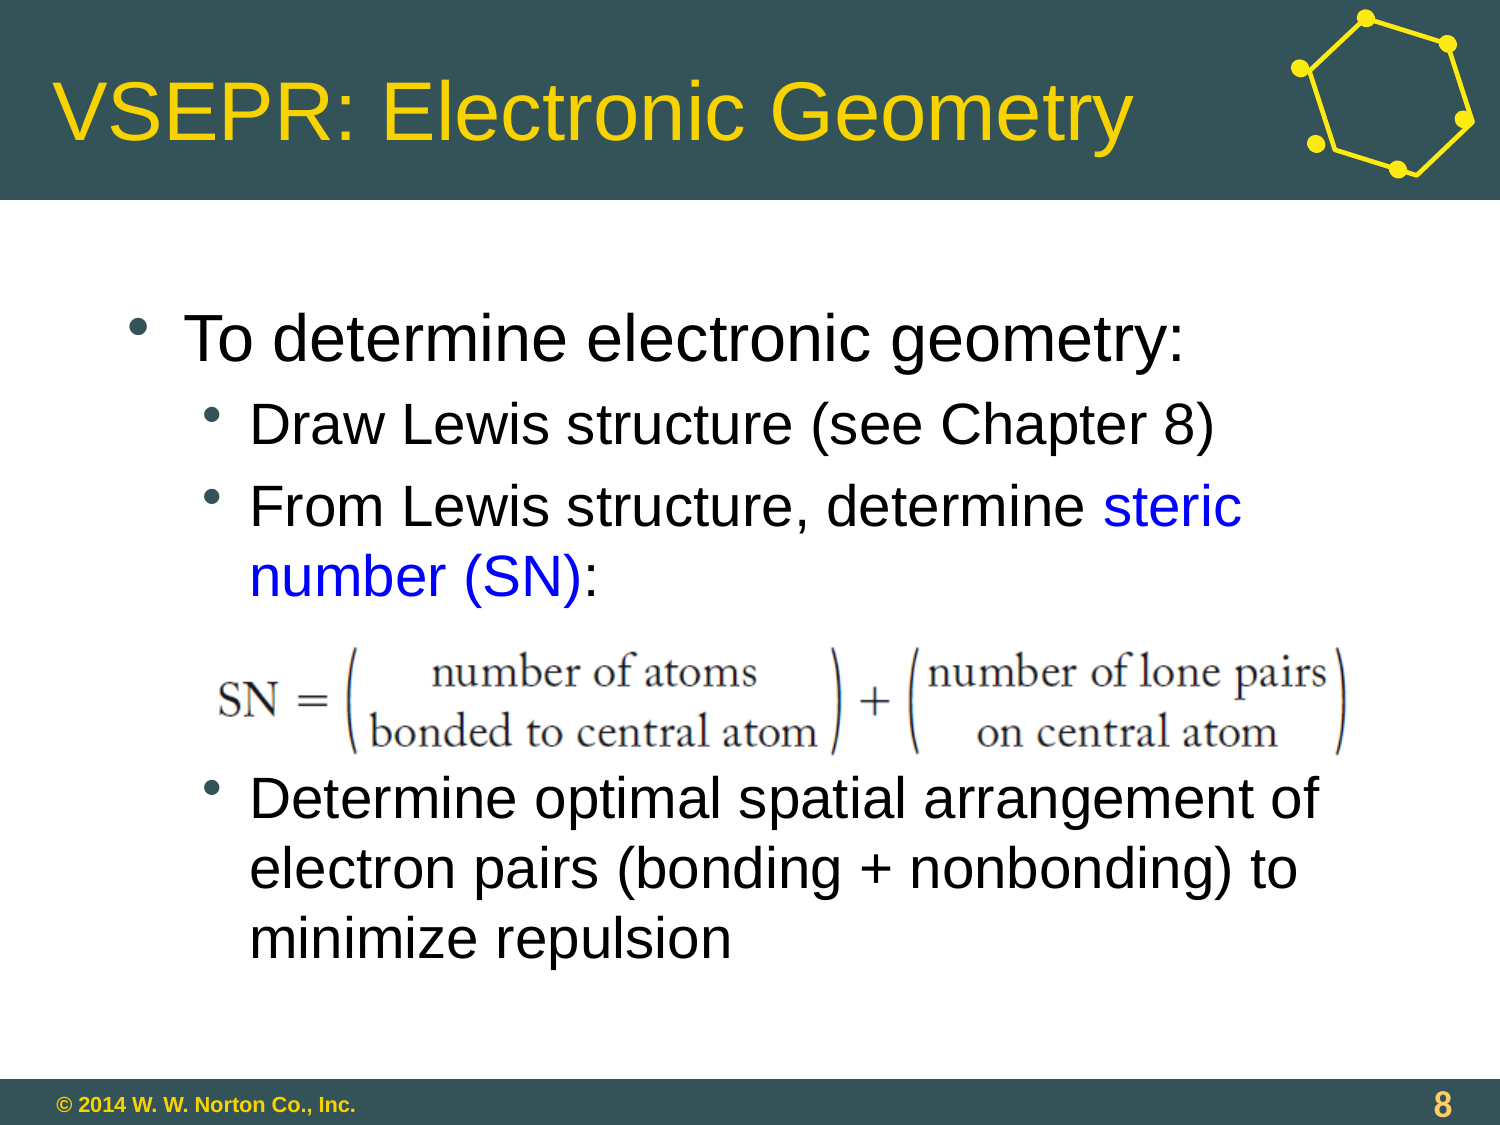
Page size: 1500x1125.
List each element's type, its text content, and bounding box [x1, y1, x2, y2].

picture [212, 637, 1360, 765]
title VSEPR: Electronic Geometry [37, 19, 1275, 195]
list To determine electronic geometry: Draw Lewis structure (see Chapter 8) From Lewis structure, determine steric number (SN): Determine optimal spatial arrangement of electron pairs (bonding + nonbonding) to minimize repulsion [112, 287, 1388, 988]
slide_number <number> [1417, 1076, 1468, 1125]
